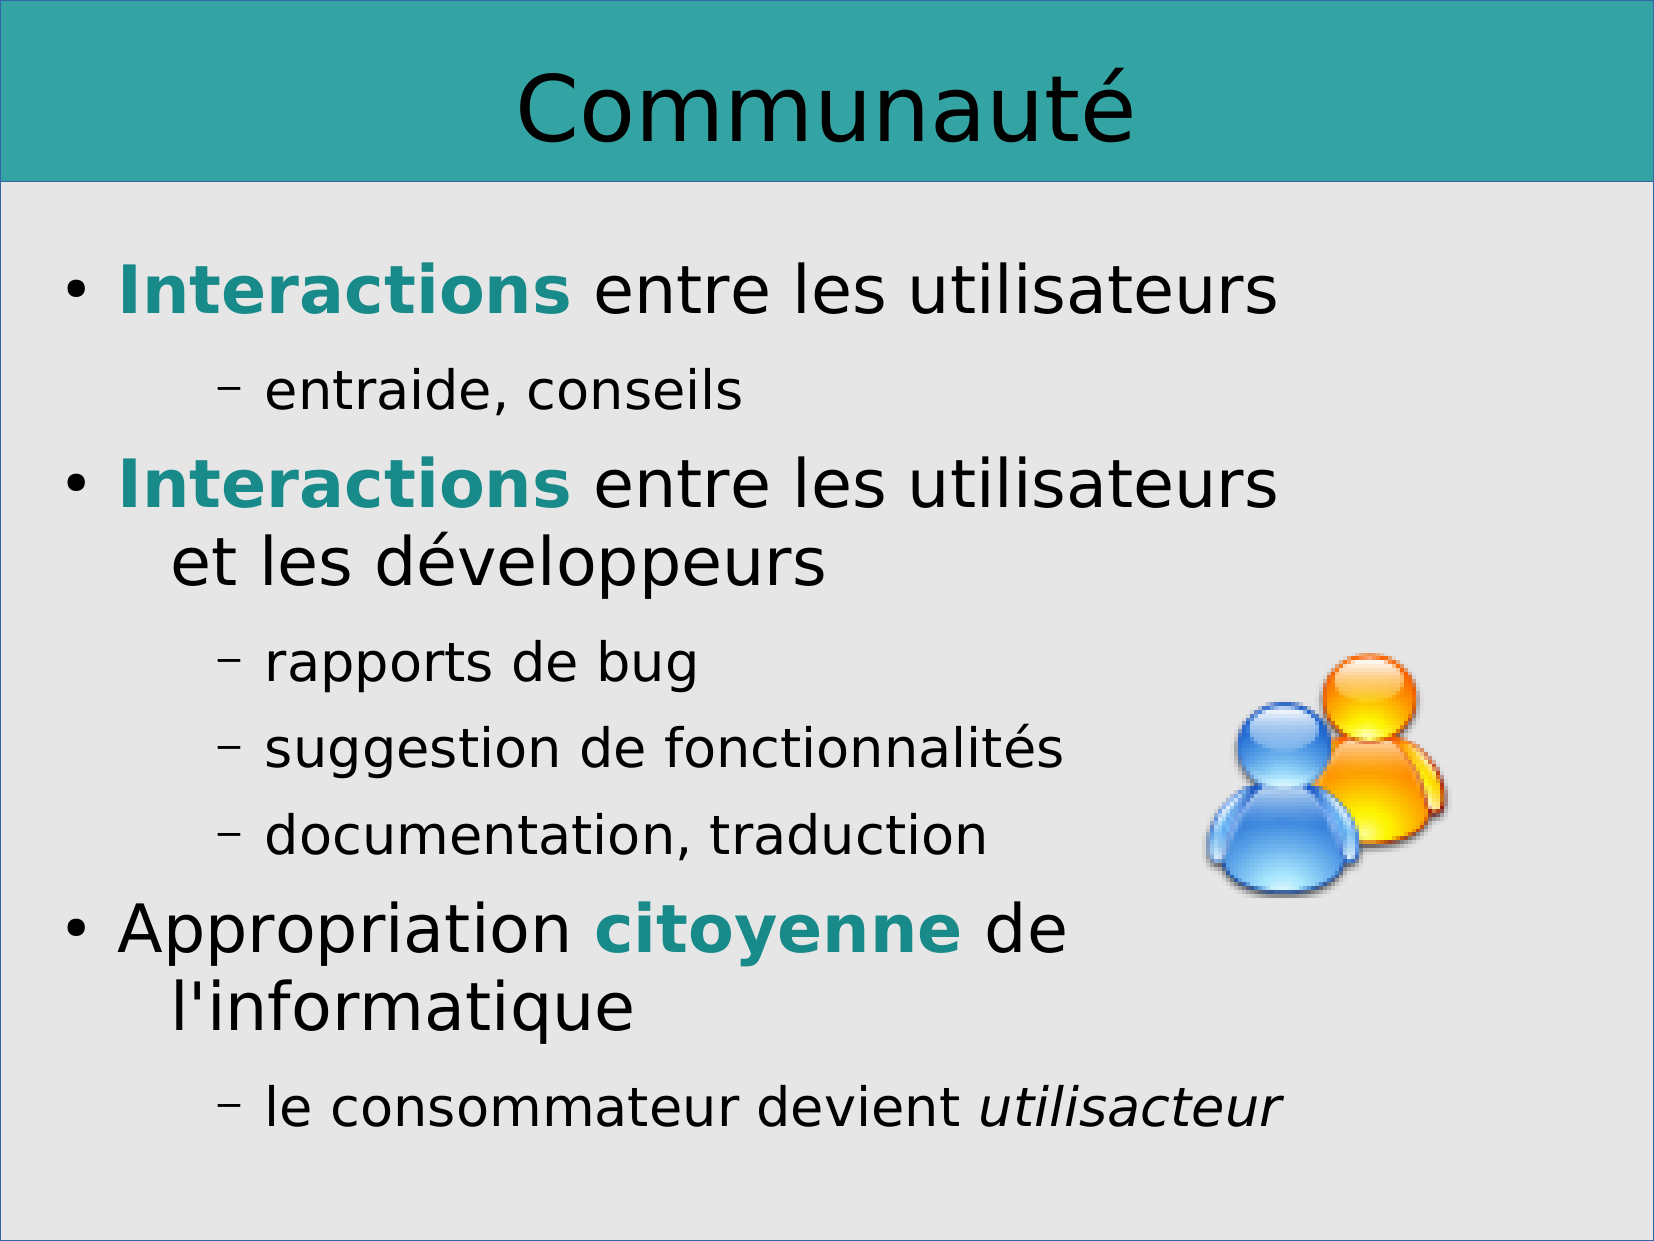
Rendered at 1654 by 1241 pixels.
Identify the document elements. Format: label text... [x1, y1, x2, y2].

picture [1198, 653, 1457, 898]
title Communauté [82, 49, 1571, 170]
list Interactions entre les utilisateurs entraide, conseils Interactions entre les utilisateurs et les développeurs rapports de bug suggestion de fonctionnalités documentation, traduction Appropriation citoyenne de l'informatique le consommateur devient utilisacteur [28, 251, 1327, 1139]
